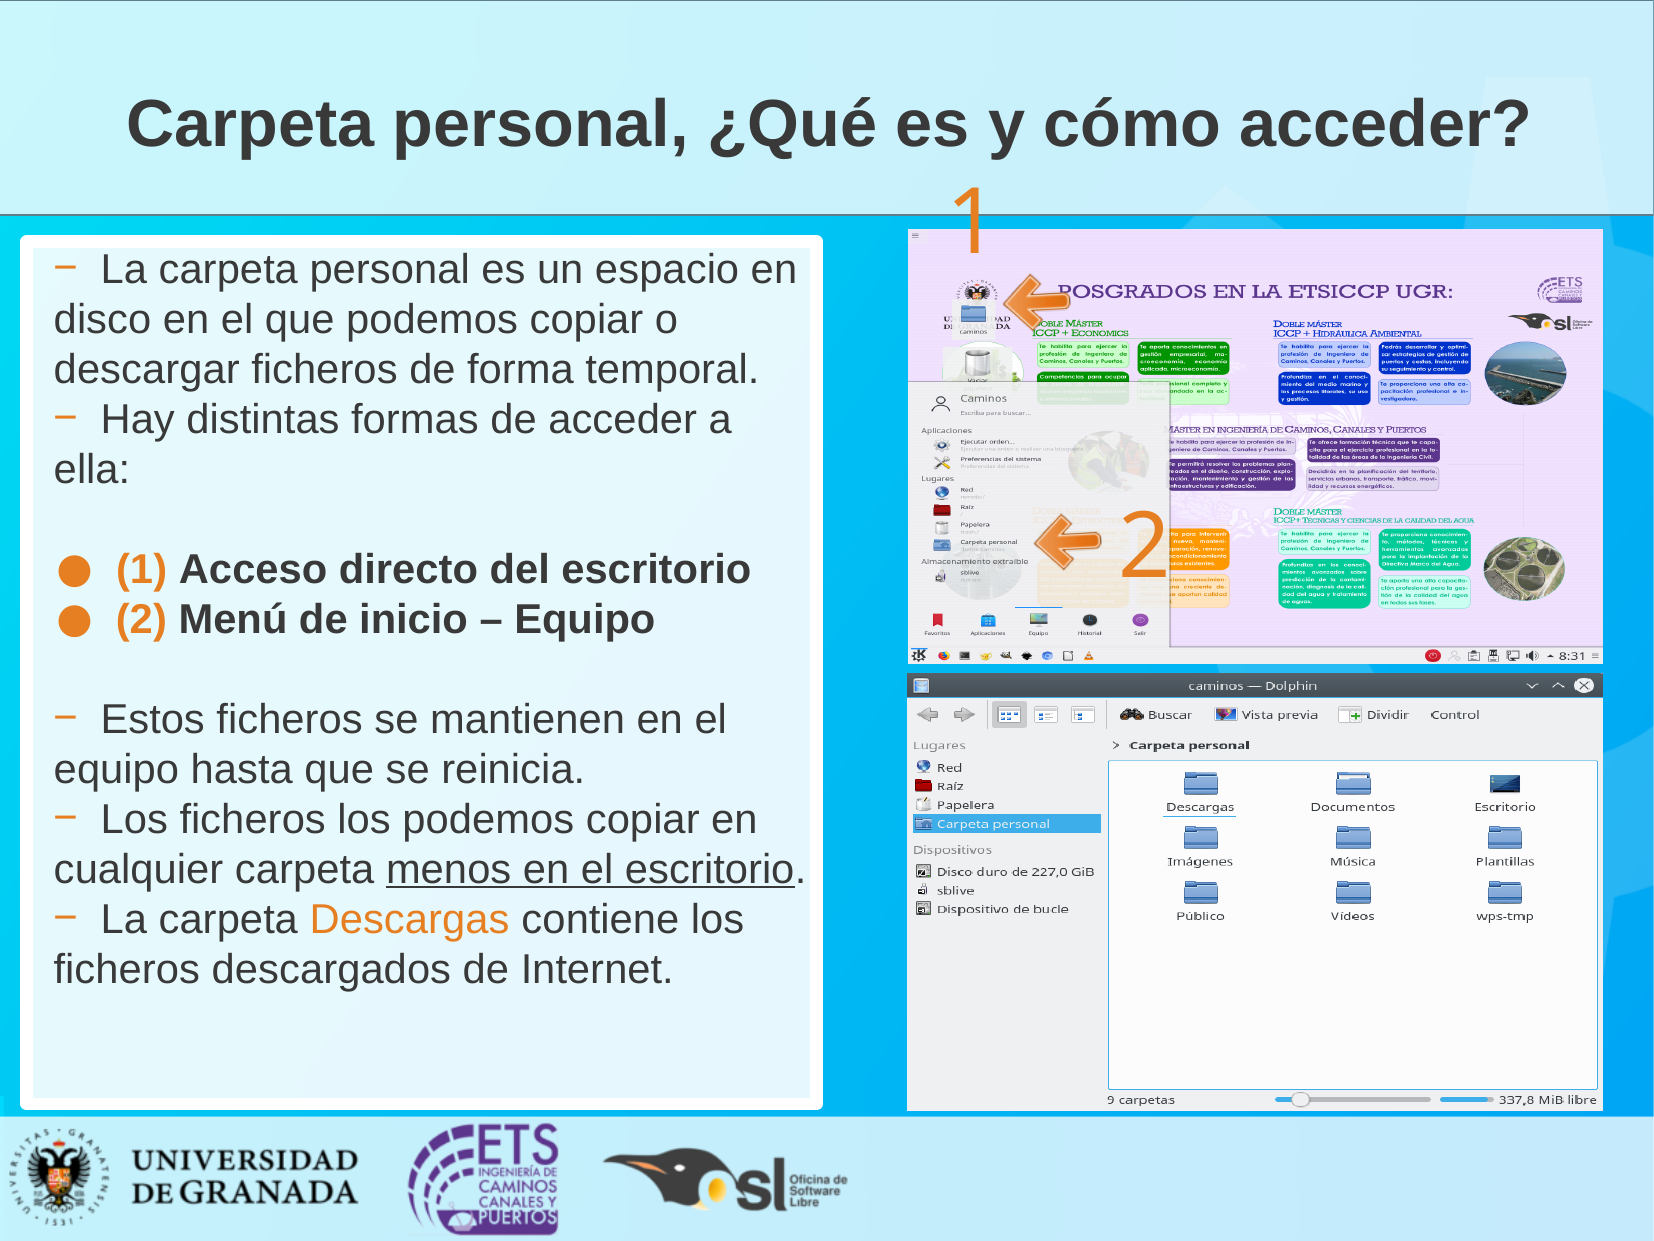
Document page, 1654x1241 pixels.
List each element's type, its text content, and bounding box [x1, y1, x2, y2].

picture [908, 216, 1654, 1110]
picture [0, 216, 1654, 1241]
text_box 2 [1104, 478, 1196, 602]
text_box Carpeta personal, ¿Qué es y cómo acceder? [26, 24, 1634, 216]
text_box La carpeta personal es un espacio en disco en el que podemos copiar o descargar ficheros de forma temporal. Hay distintas formas de acceder a ella: (1) Acceso directo del escritorio (2) Menú de inicio – Equipo Estos ficheros se mantienen en el equipo hasta que se reinicia. Los ficheros los podemos copiar en cualquier carpeta menos en el escritorio. La carpeta Descargas contiene los ficheros descargados de Internet. [26, 241, 817, 1105]
text_box 1 [931, 154, 1023, 277]
